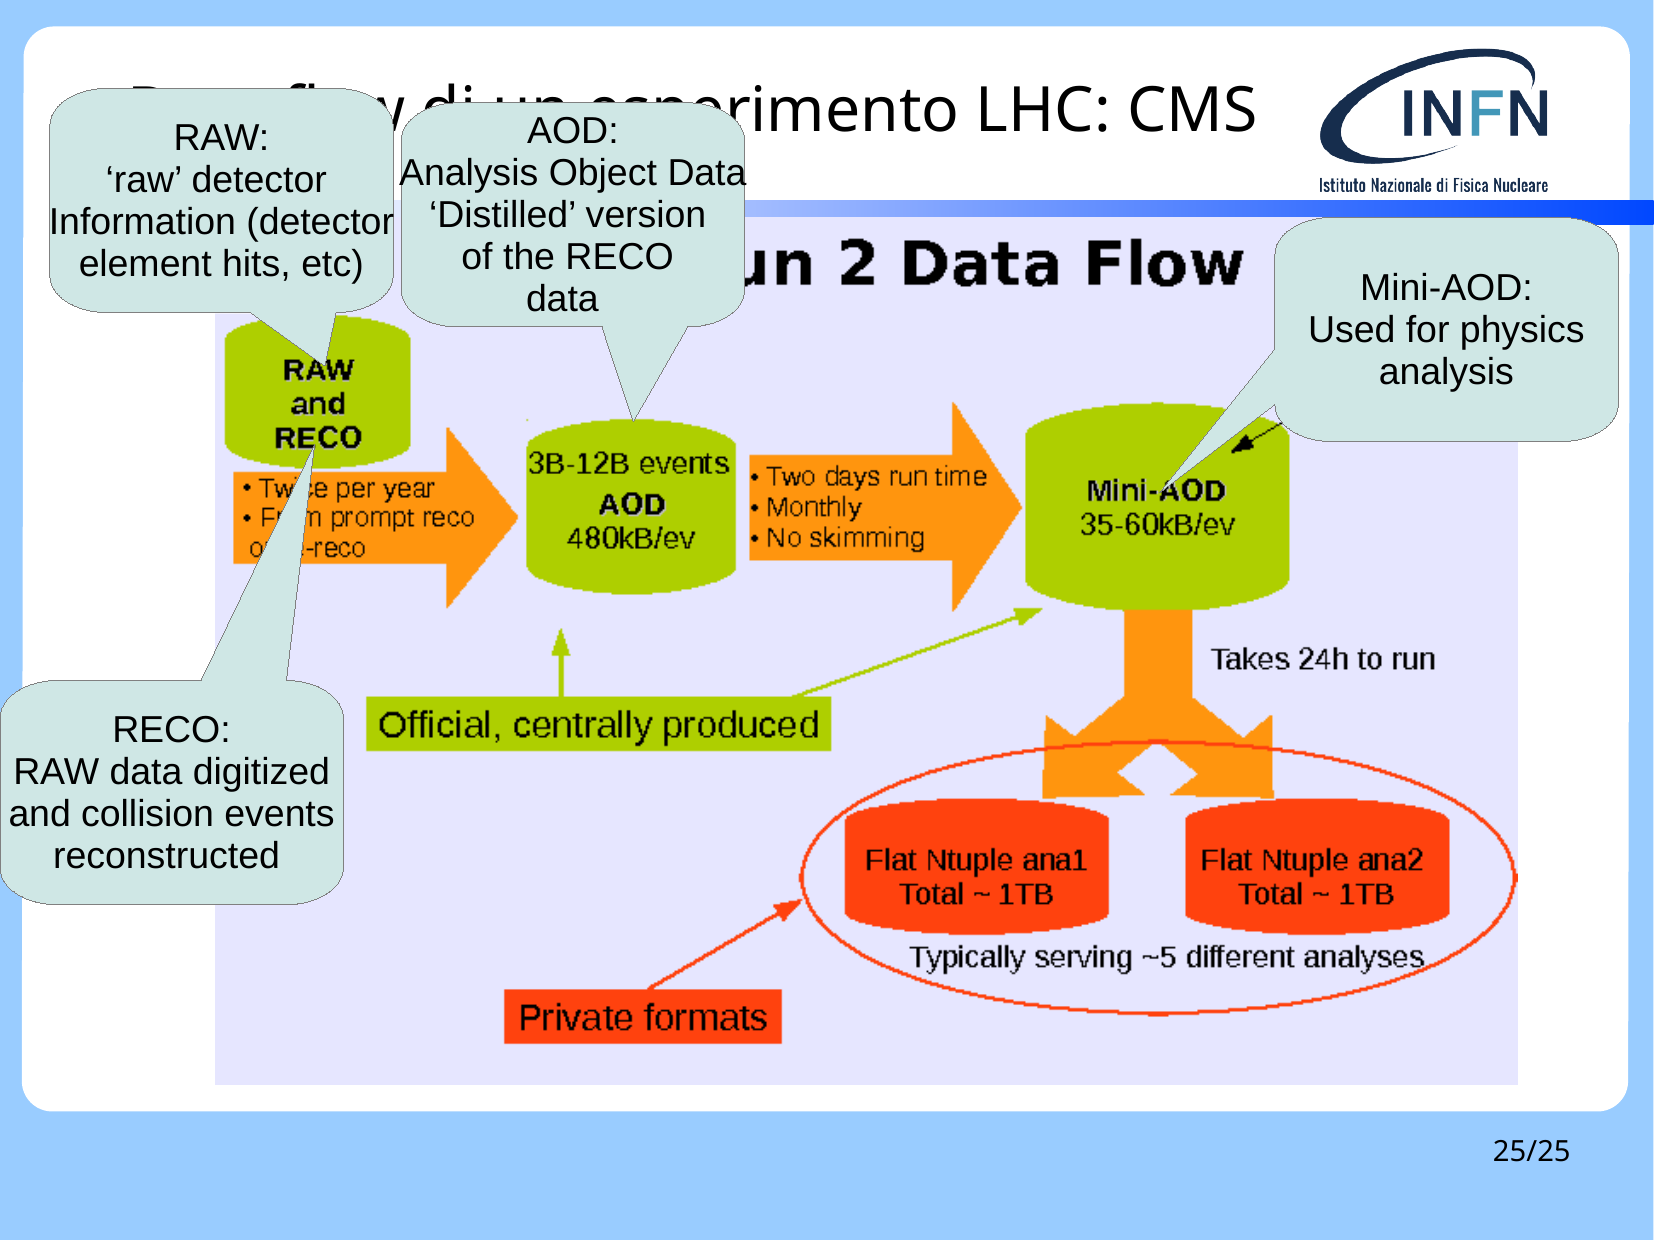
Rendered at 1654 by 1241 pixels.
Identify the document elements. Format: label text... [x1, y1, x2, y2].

text_box RAW: ‘raw’ detector Information (detector element hits, etc) [49, 88, 394, 366]
text_box AOD: Analysis Object Data ‘Distilled’ version of the RECO data [401, 102, 745, 422]
text_box RECO: RAW data digitized and collision events reconstructed [0, 444, 344, 905]
title Data flow di un esperimento LHC: CMS [49, 31, 1274, 184]
text_box Mini-AOD: Used for physics analysis [1159, 217, 1619, 493]
picture [215, 31, 1593, 1086]
